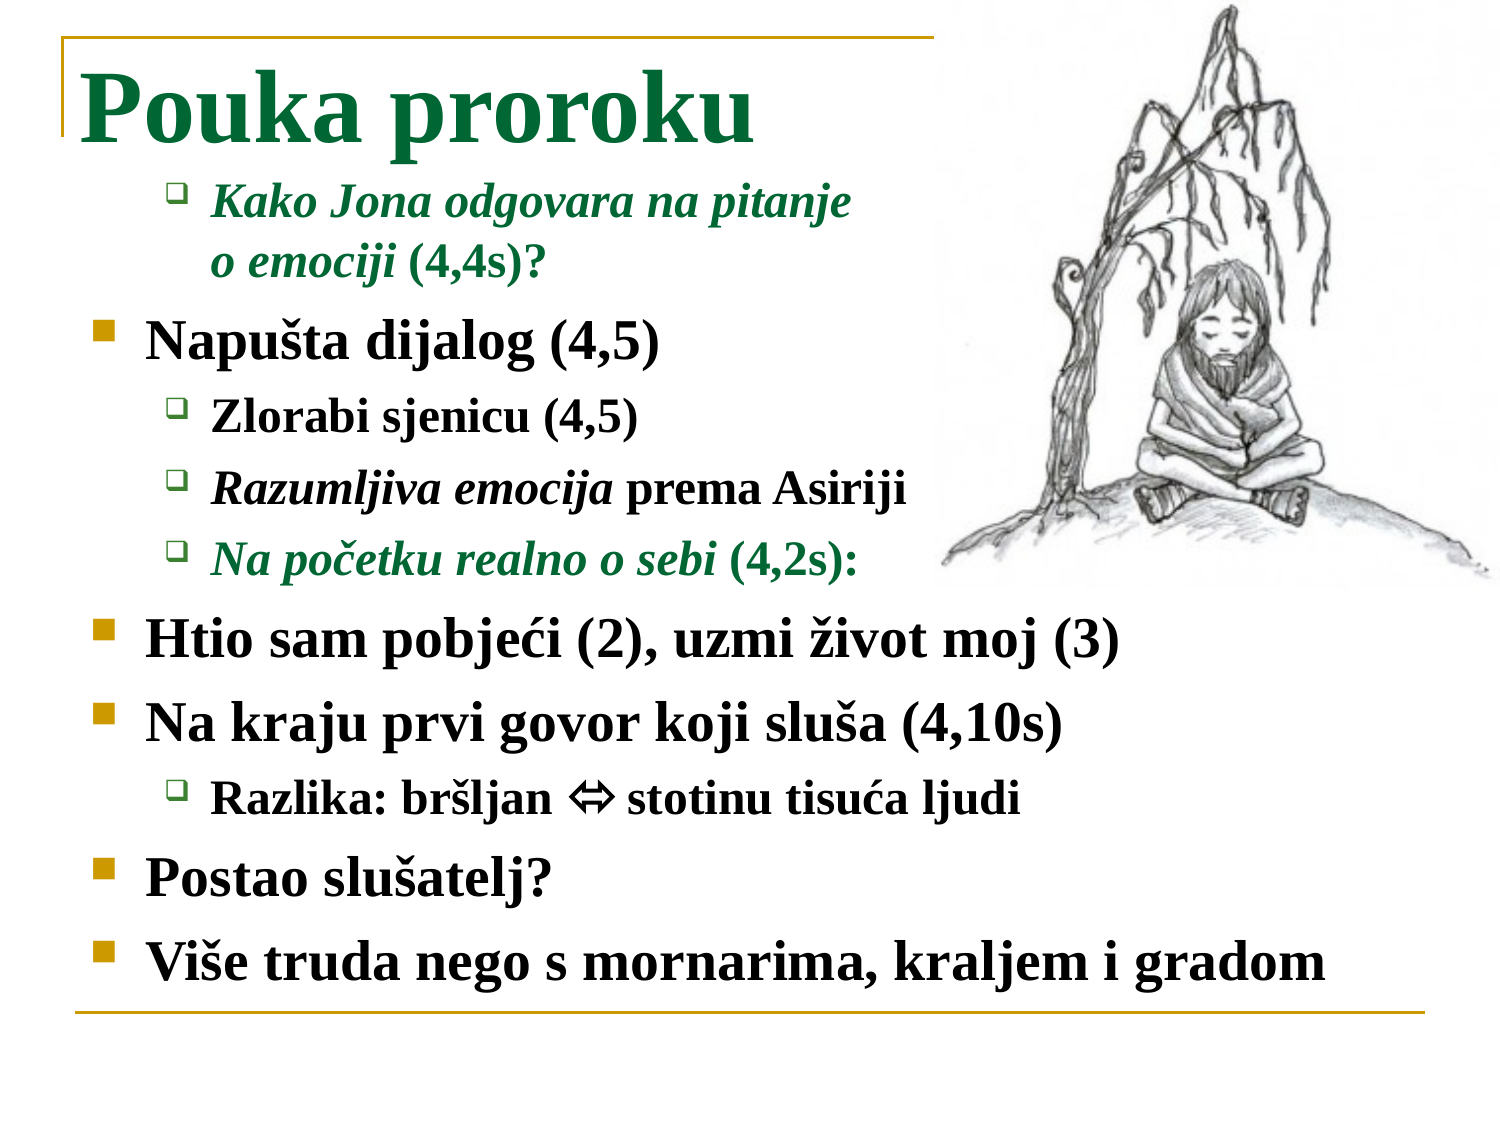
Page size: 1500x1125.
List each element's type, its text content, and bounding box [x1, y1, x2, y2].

title Pouka proroku [64, 7, 934, 195]
picture [934, 0, 1500, 591]
list Kako Jona odgovara na pitanje o emociji (4,4s)? Napušta dijalog (4,5) Zlorabi sjenicu (4,5) Razumljiva emocija prema Asiriji Na početku realno o sebi (4,2s): Htio sam pobjeći (2), uzmi život moj (3) Na kraju prvi govor koji sluša (4,10s) Razlika: bršljan  stotinu tisuća ljudi Postao slušatelj? Više truda nego s mornarima, kraljem i gradom [75, 160, 1426, 1006]
